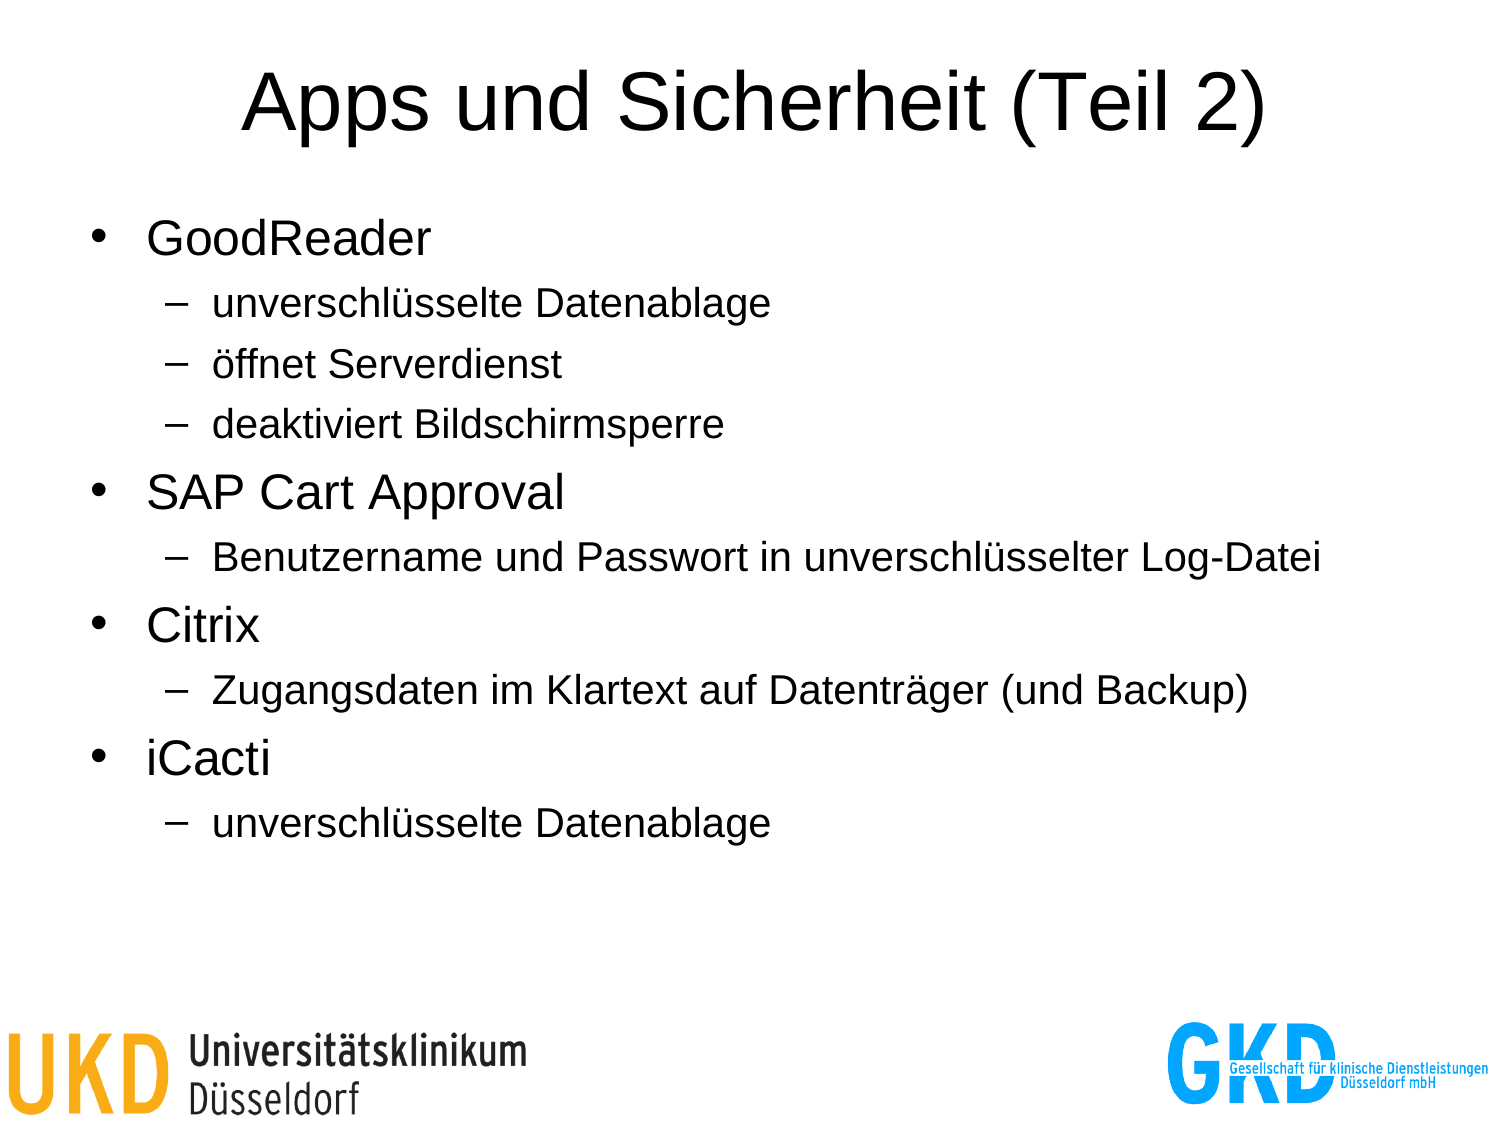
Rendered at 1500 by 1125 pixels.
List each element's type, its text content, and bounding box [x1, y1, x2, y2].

list GoodReader unverschlüsselte Datenablage öffnet Serverdienst deaktiviert Bildschirmsperre SAP Cart Approval Benutzername und Passwort in unverschlüsselter Log-Datei Citrix Zugangsdaten im Klartext auf Datenträger (und Backup) iCacti unverschlüsselte Datenablage [75, 198, 1426, 941]
picture [0, 1023, 532, 1125]
title Apps und Sicherheit (Teil 2) [75, 25, 1436, 169]
picture [1163, 1006, 1500, 1125]
